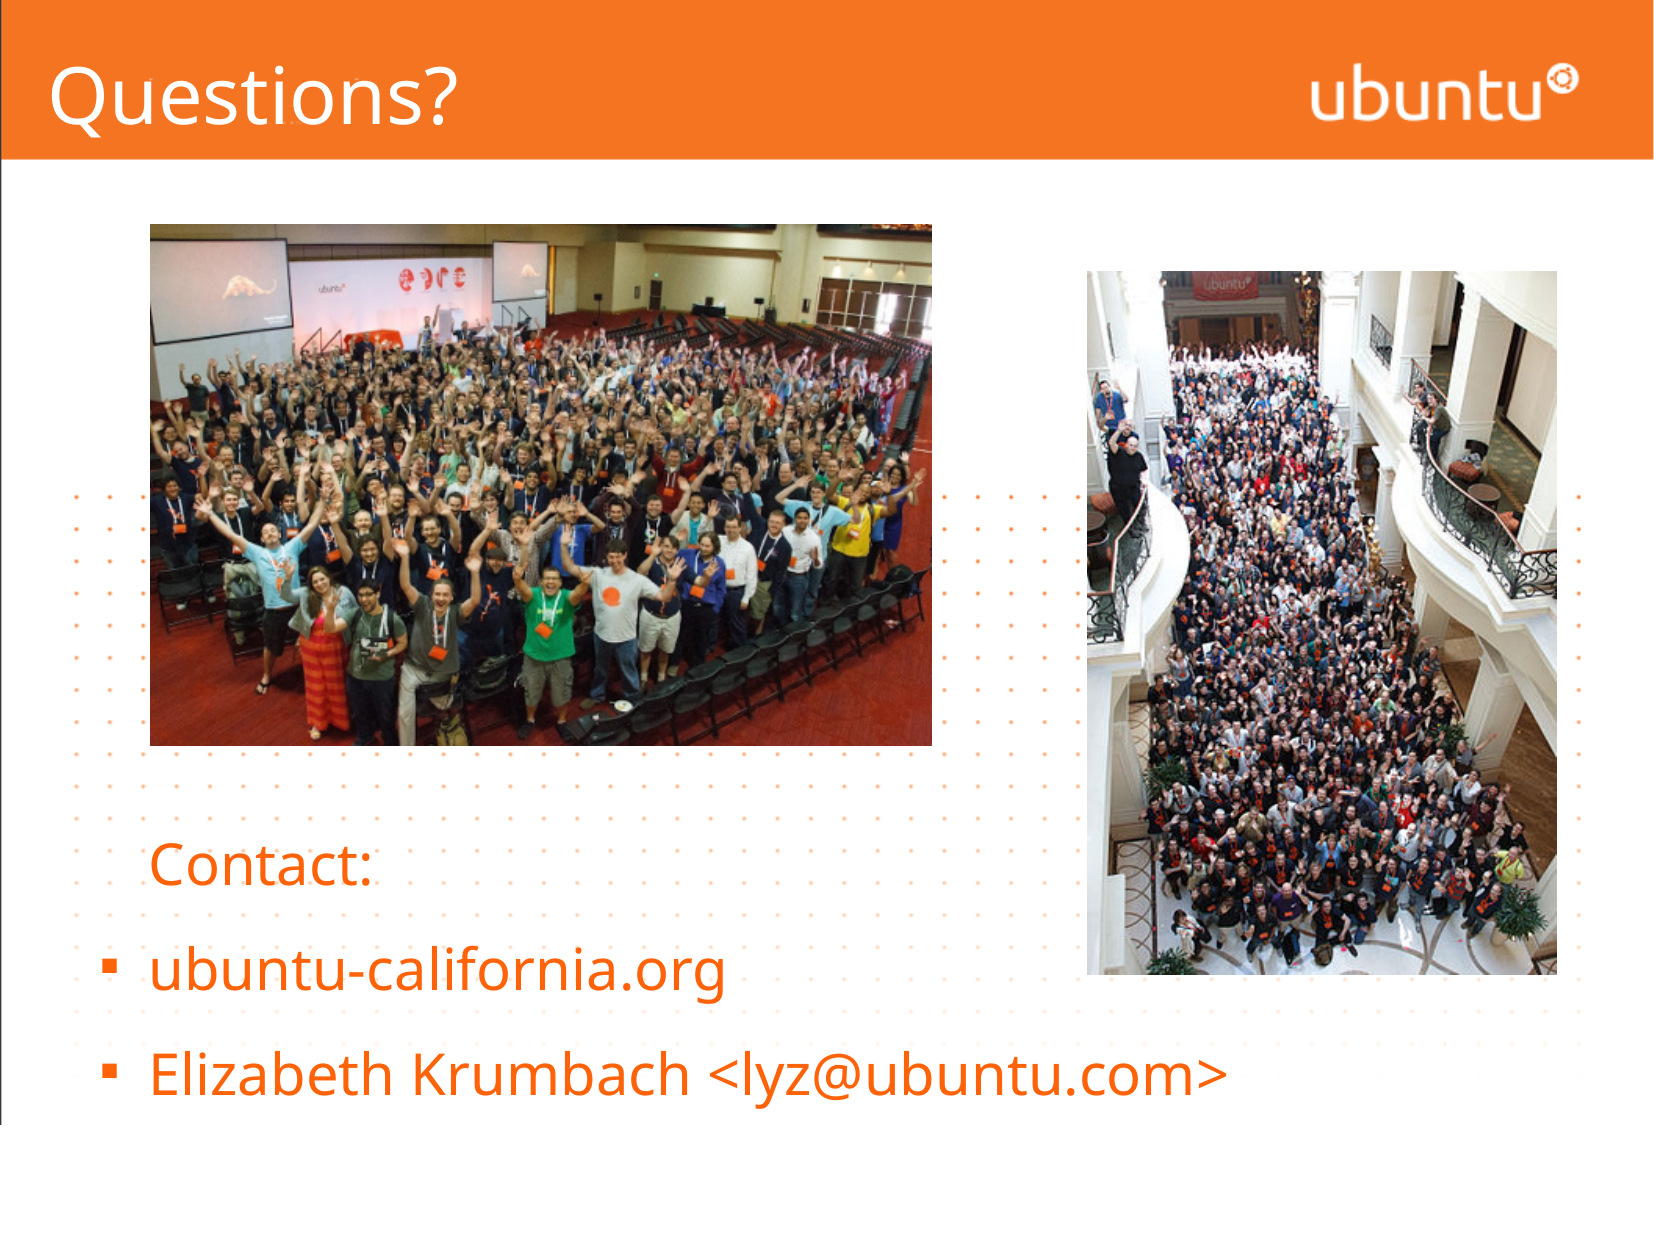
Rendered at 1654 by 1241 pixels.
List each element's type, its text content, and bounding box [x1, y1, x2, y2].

list Contact: ubuntu-california.org Elizabeth Krumbach <lyz@ubuntu.com> [86, 300, 1576, 1119]
picture [0, 0, 1654, 1125]
title Questions? [47, 29, 1276, 158]
